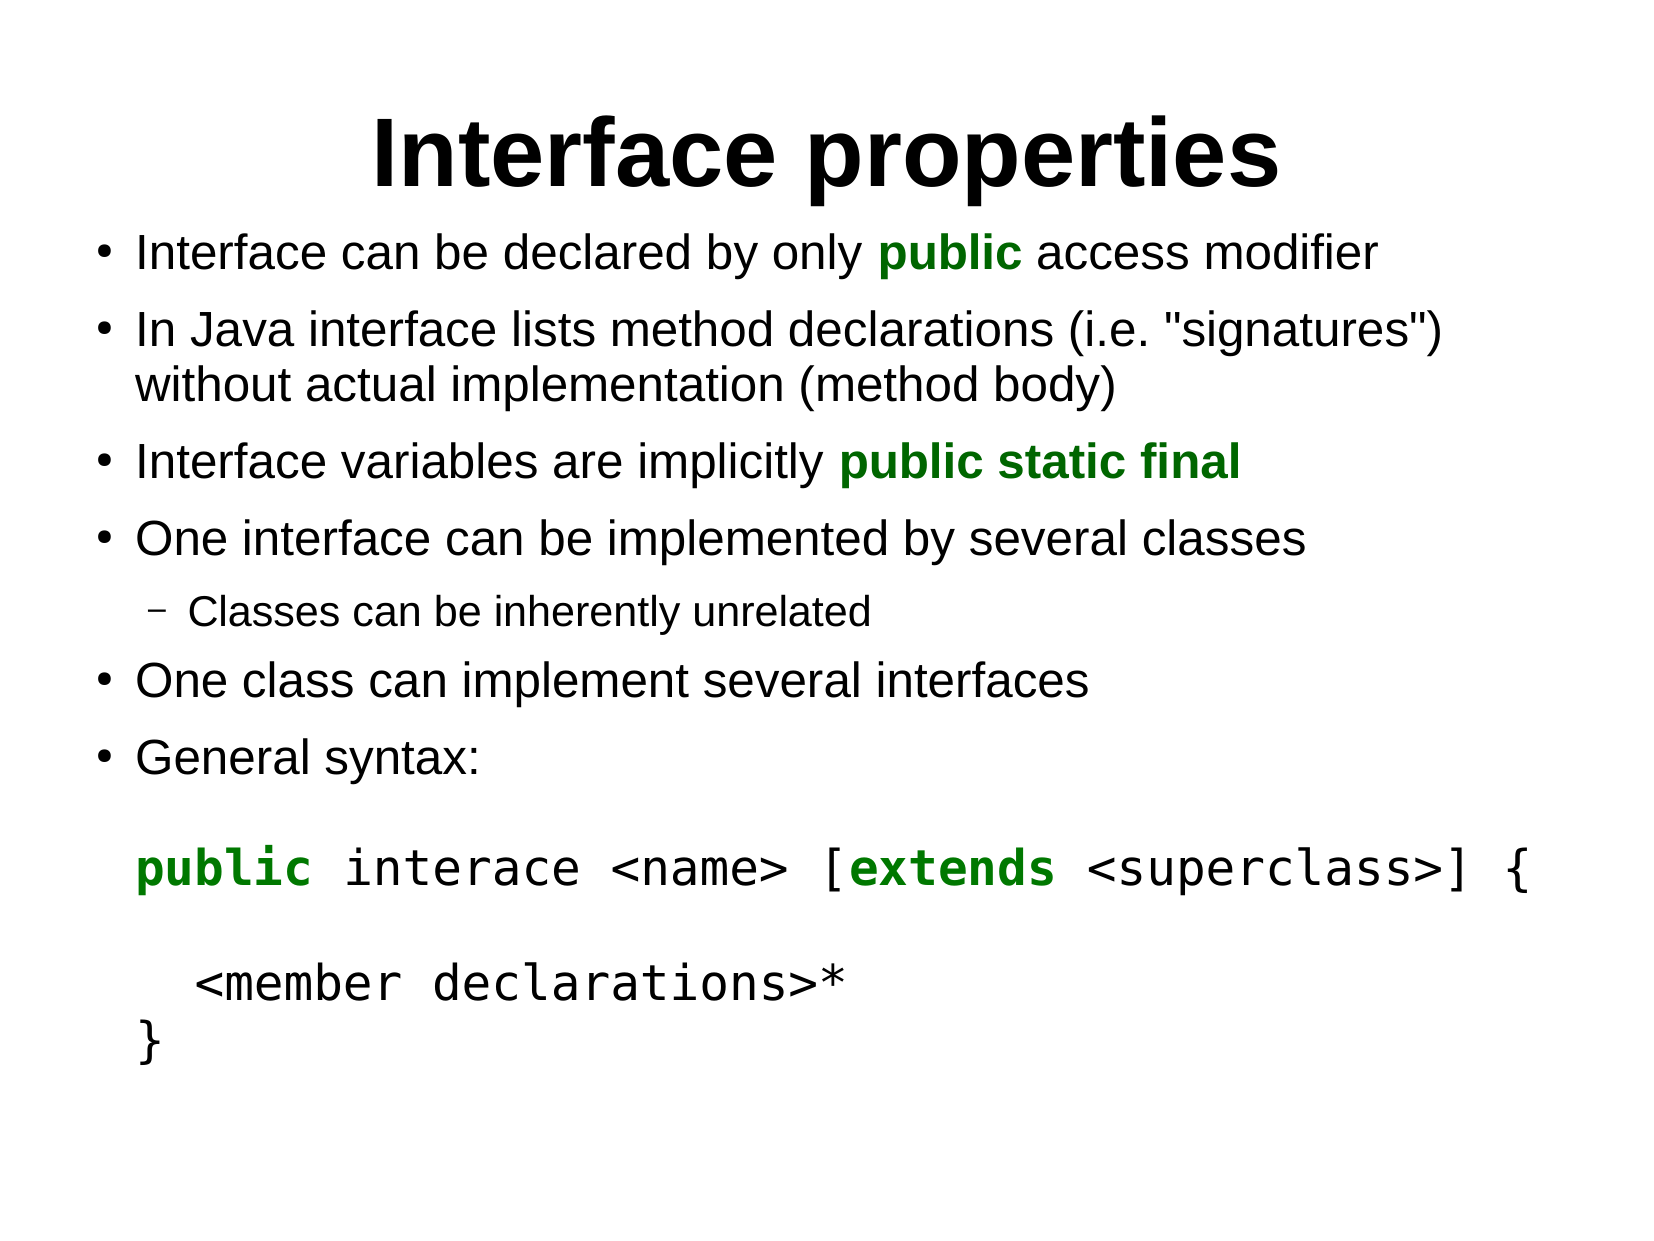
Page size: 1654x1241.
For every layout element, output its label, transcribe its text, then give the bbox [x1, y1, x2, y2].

list Interface can be declared by only public access modifier In Java interface lists method declarations (i.e. "signatures") without actual implementation (method body) Interface variables are implicitly public static final One interface can be implemented by several classes Classes can be inherently unrelated One class can implement several interfaces General syntax: public interace <name> [extends <superclass>] { <member declarations>* } [82, 225, 1538, 1186]
title Interface properties [82, 49, 1571, 257]
